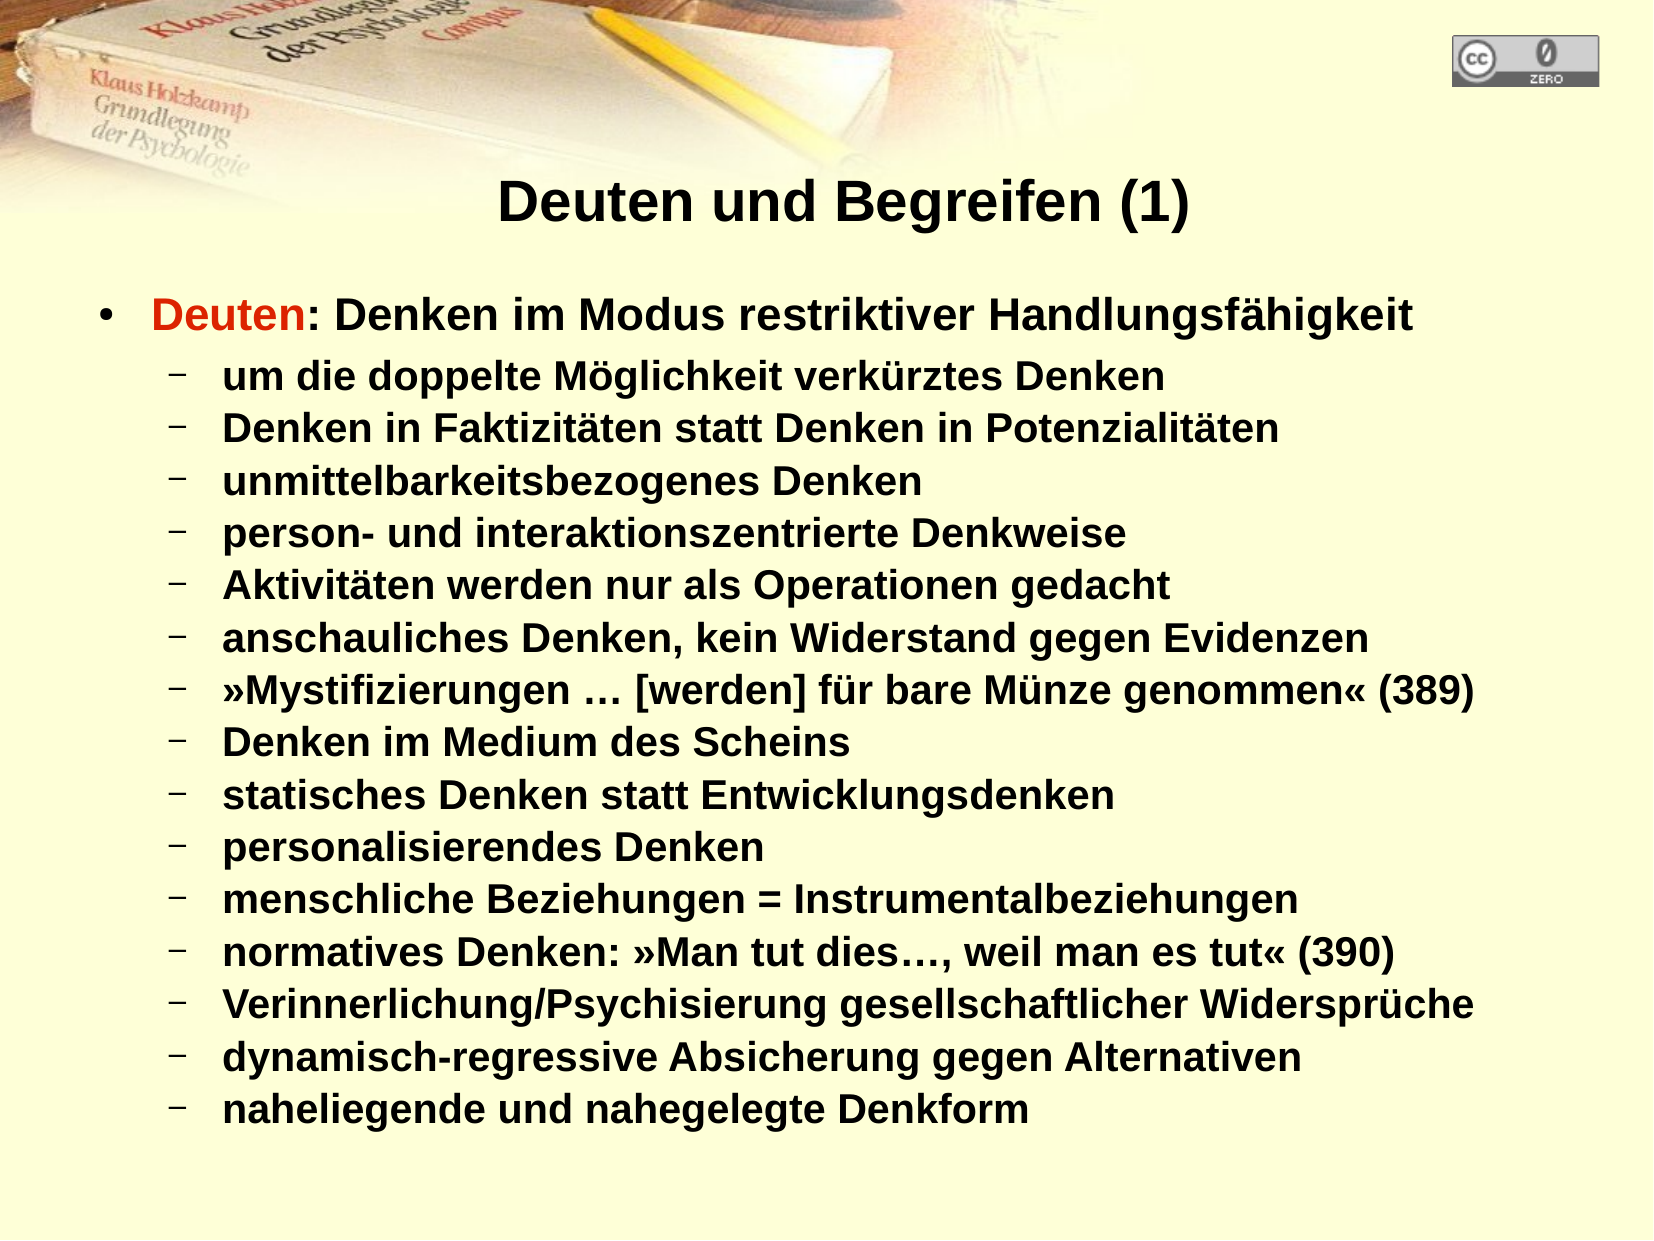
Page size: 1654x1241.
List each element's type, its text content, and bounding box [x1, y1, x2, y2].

list Deuten: Denken im Modus restriktiver Handlungsfähigkeit um die doppelte Möglichkeit verkürztes Denken Denken in Faktizitäten statt Denken in Potenzialitäten unmittelbarkeitsbezogenes Denken person- und interaktionszentrierte Denkweise Aktivitäten werden nur als Operationen gedacht anschauliches Denken, kein Widerstand gegen Evidenzen »Mystifizierungen … [werden] für bare Münze genommen« (389) Denken im Medium des Scheins statisches Denken statt Entwicklungsdenken personalisierendes Denken menschliche Beziehungen = Instrumentalbeziehungen normatives Denken: »Man tut dies…, weil man es tut« (390) Verinnerlichung/Psychisierung gesellschaftlicher Widersprüche dynamisch-regressive Absicherung gegen Alternativen naheliegende und nahegelegte Denkform [80, 289, 1607, 1217]
picture [0, 0, 1156, 213]
picture [1452, 35, 1600, 87]
title Deuten und Begreifen (1) [82, 124, 1607, 278]
